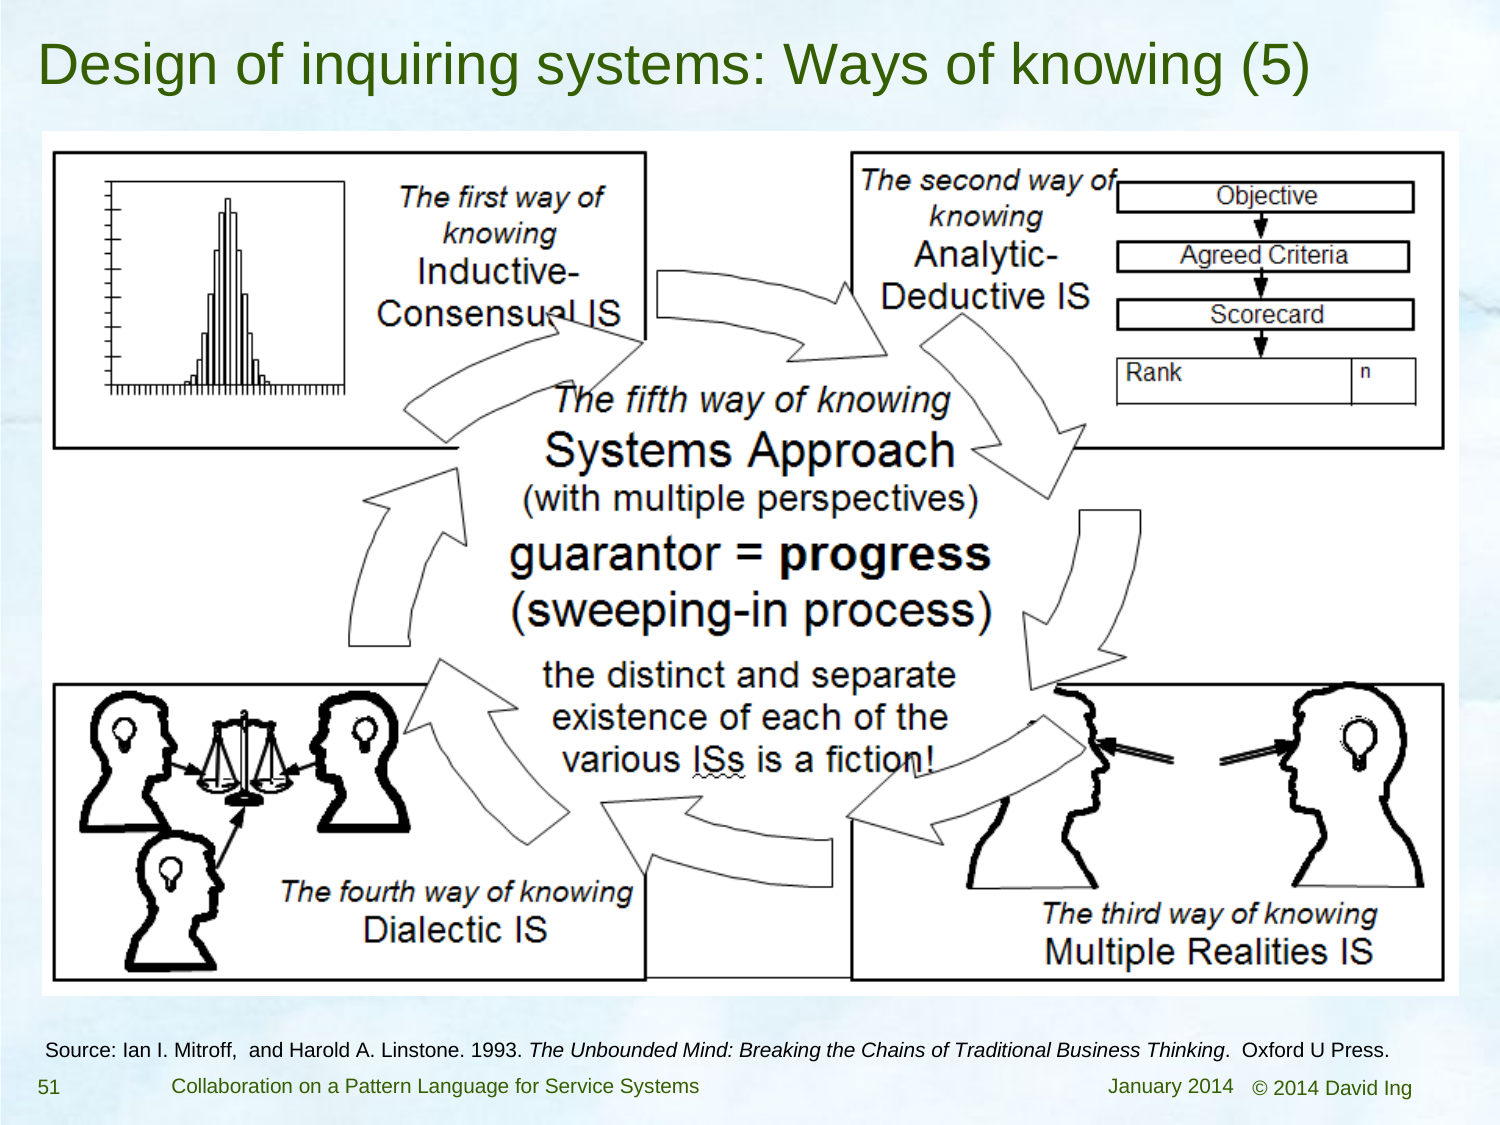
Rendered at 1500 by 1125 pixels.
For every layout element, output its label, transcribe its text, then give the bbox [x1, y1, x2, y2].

picture [0, 0, 1500, 1125]
title Design of inquiring systems: Ways of knowing (5) [37, 37, 1463, 152]
text_box Source: Ian I. Mitroff, and Harold A. Linstone. 1993. The Unbounded Mind: Breaking the Chains of Traditional Business Thinking. Oxford U Press. - [30, 1029, 1427, 1066]
